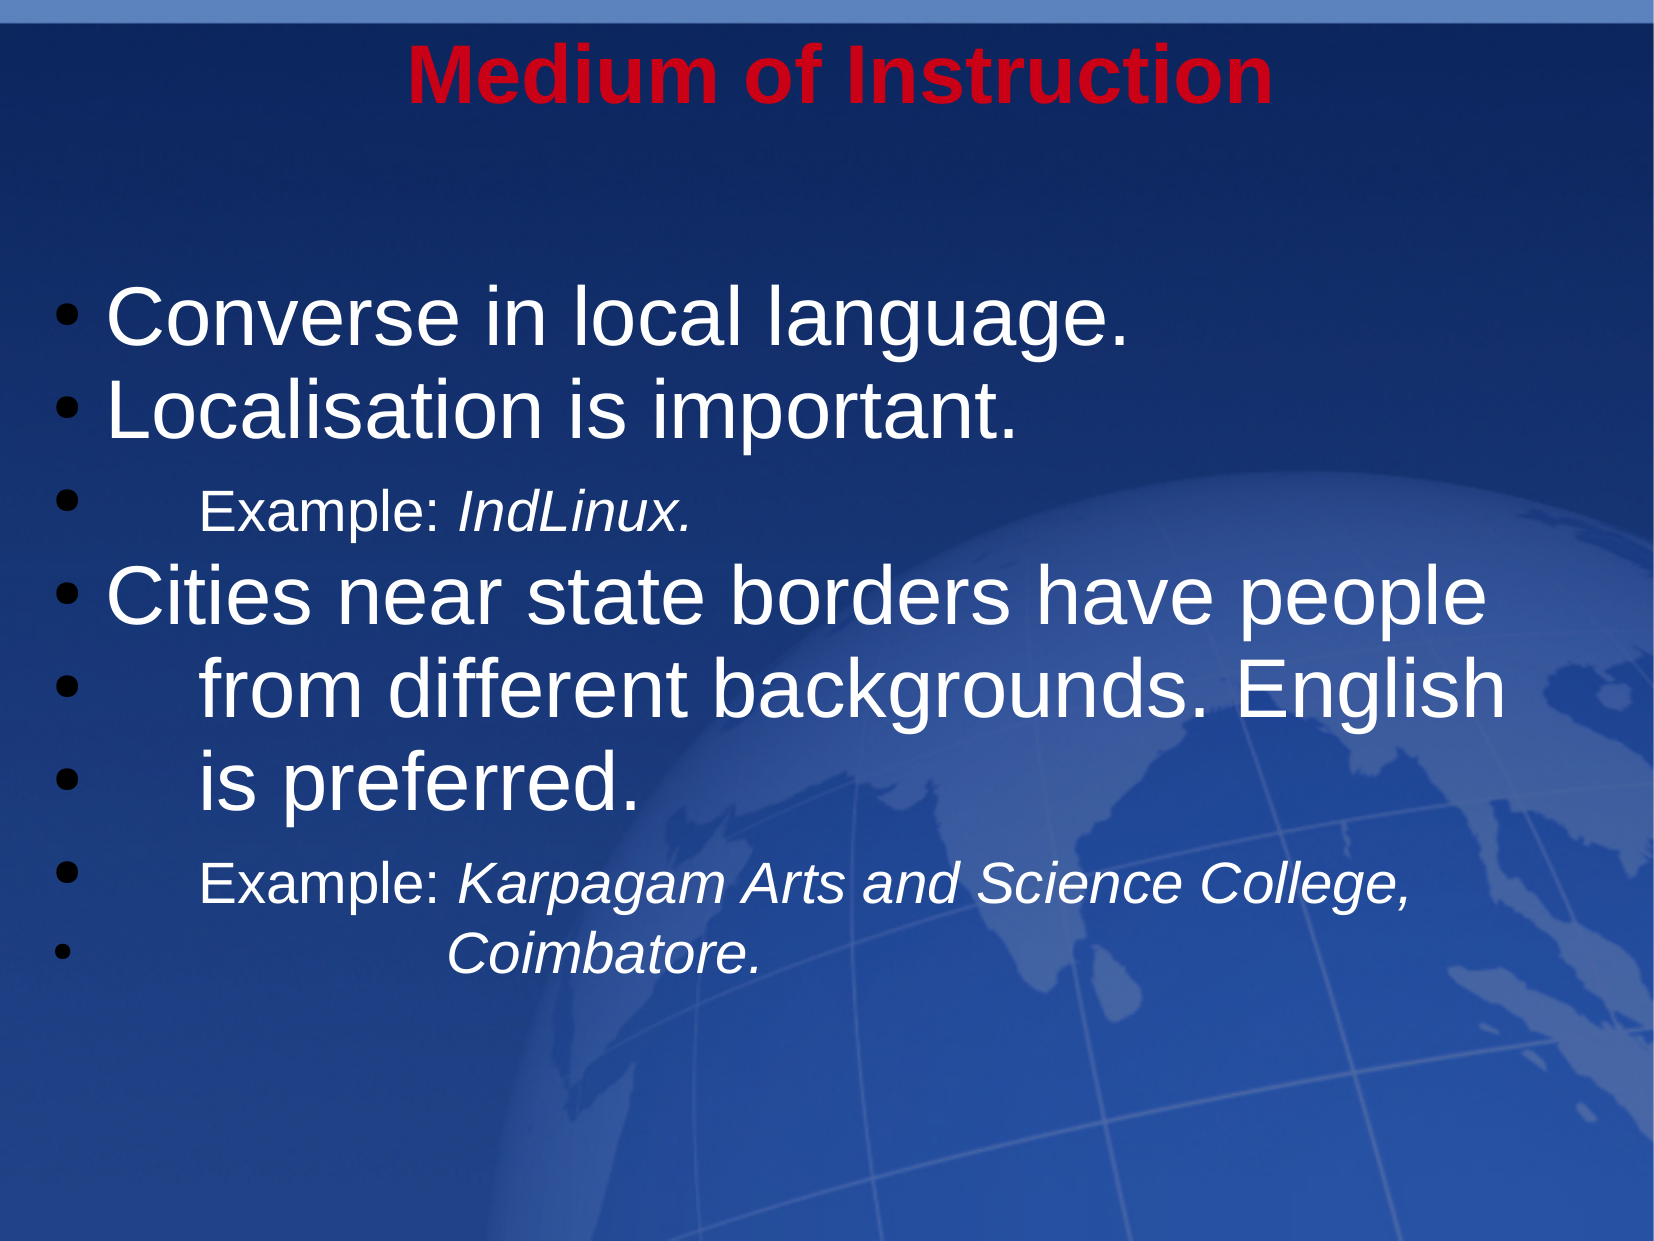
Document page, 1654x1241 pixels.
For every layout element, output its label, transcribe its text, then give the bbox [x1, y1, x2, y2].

picture [0, 0, 1654, 1241]
text_box Converse in local language. Localisation is important. Example: IndLinux. Cities near state borders have people from different backgrounds. English is preferred. Example: Karpagam Arts and Science College, Coimbatore. [37, 262, 1576, 1074]
text_box Medium of Instruction [109, 20, 1573, 143]
